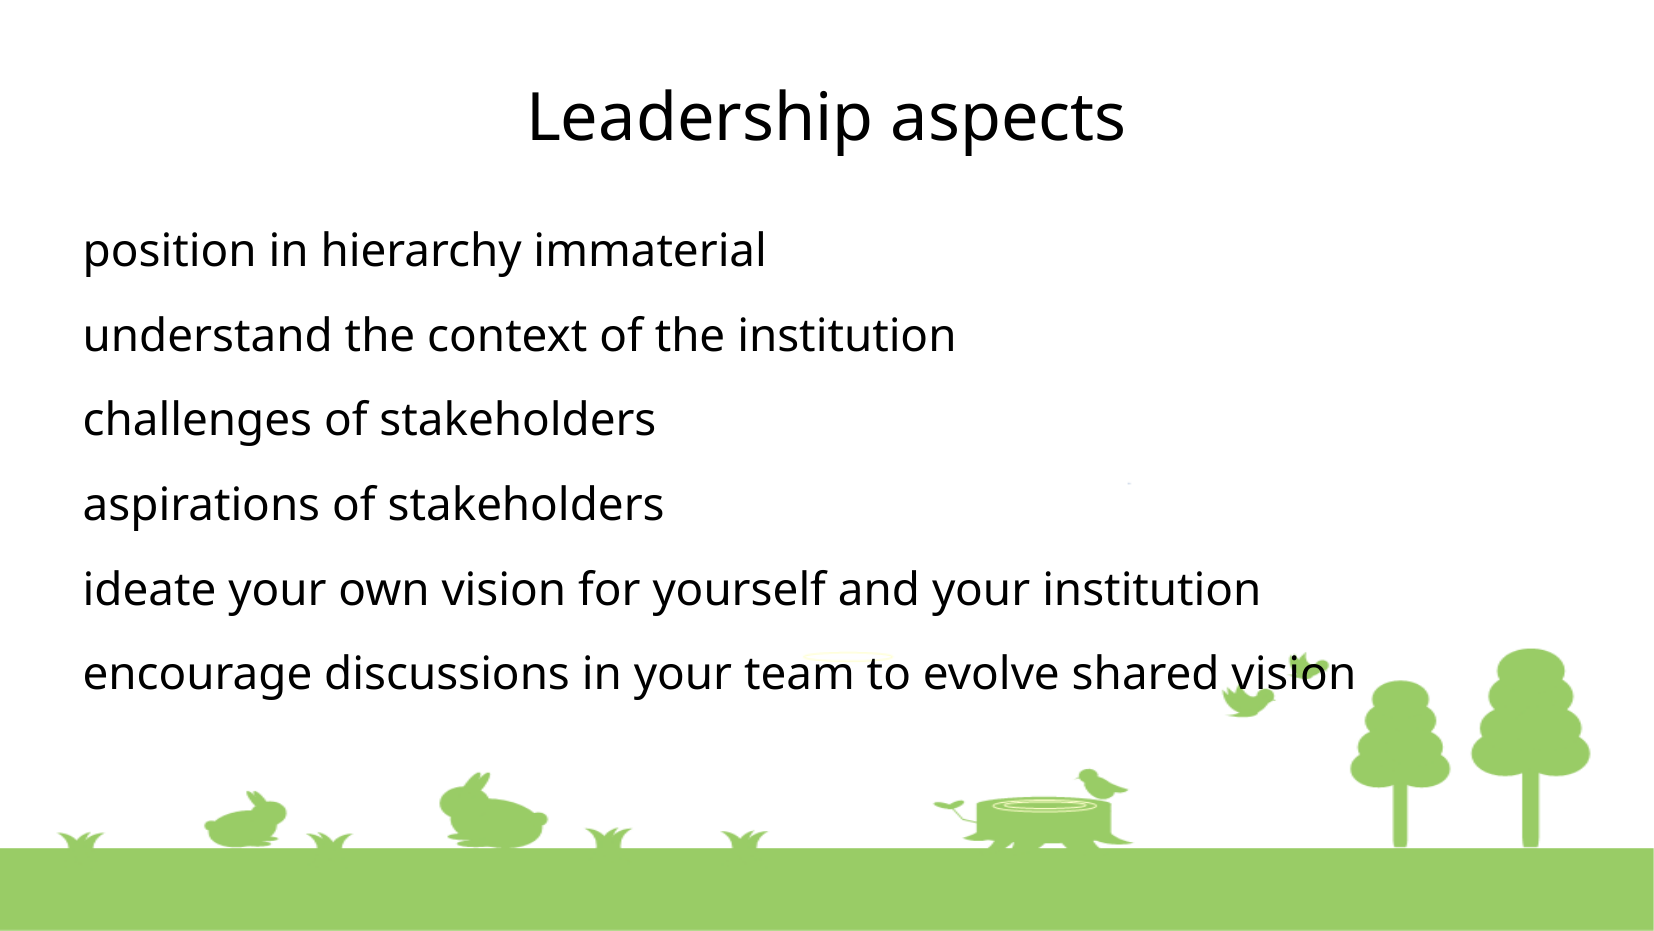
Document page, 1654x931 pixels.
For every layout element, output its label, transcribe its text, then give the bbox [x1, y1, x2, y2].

list position in hierarchy immaterial understand the context of the institution challenges of stakeholders aspirations of stakeholders ideate your own vision for yourself and your institution encourage discussions in your team to evolve shared vision [82, 217, 1571, 758]
picture [0, 0, 1654, 931]
title Leadership aspects [82, 37, 1571, 193]
